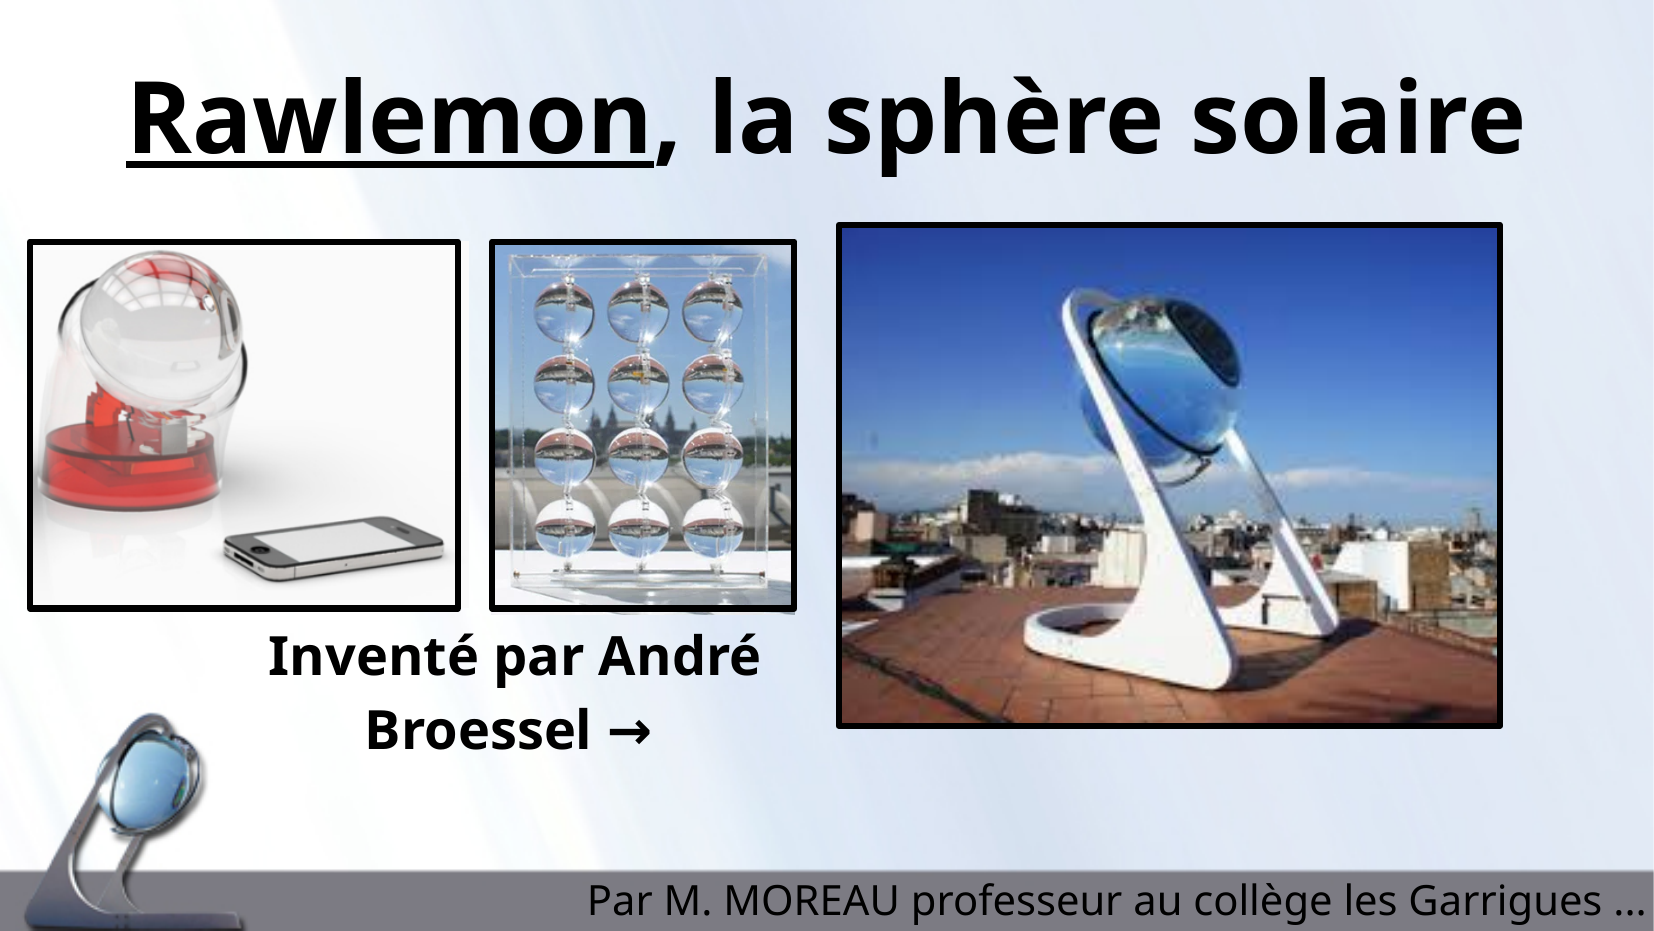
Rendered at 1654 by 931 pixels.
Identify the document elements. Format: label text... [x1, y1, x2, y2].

picture [0, 0, 1654, 931]
title Inventé par André Broessel → [170, 636, 861, 747]
title Par M. MOREAU professeur au collège les Garrigues ... [165, 864, 1648, 931]
title Rawlemon, la sphère solaire [82, 37, 1571, 193]
